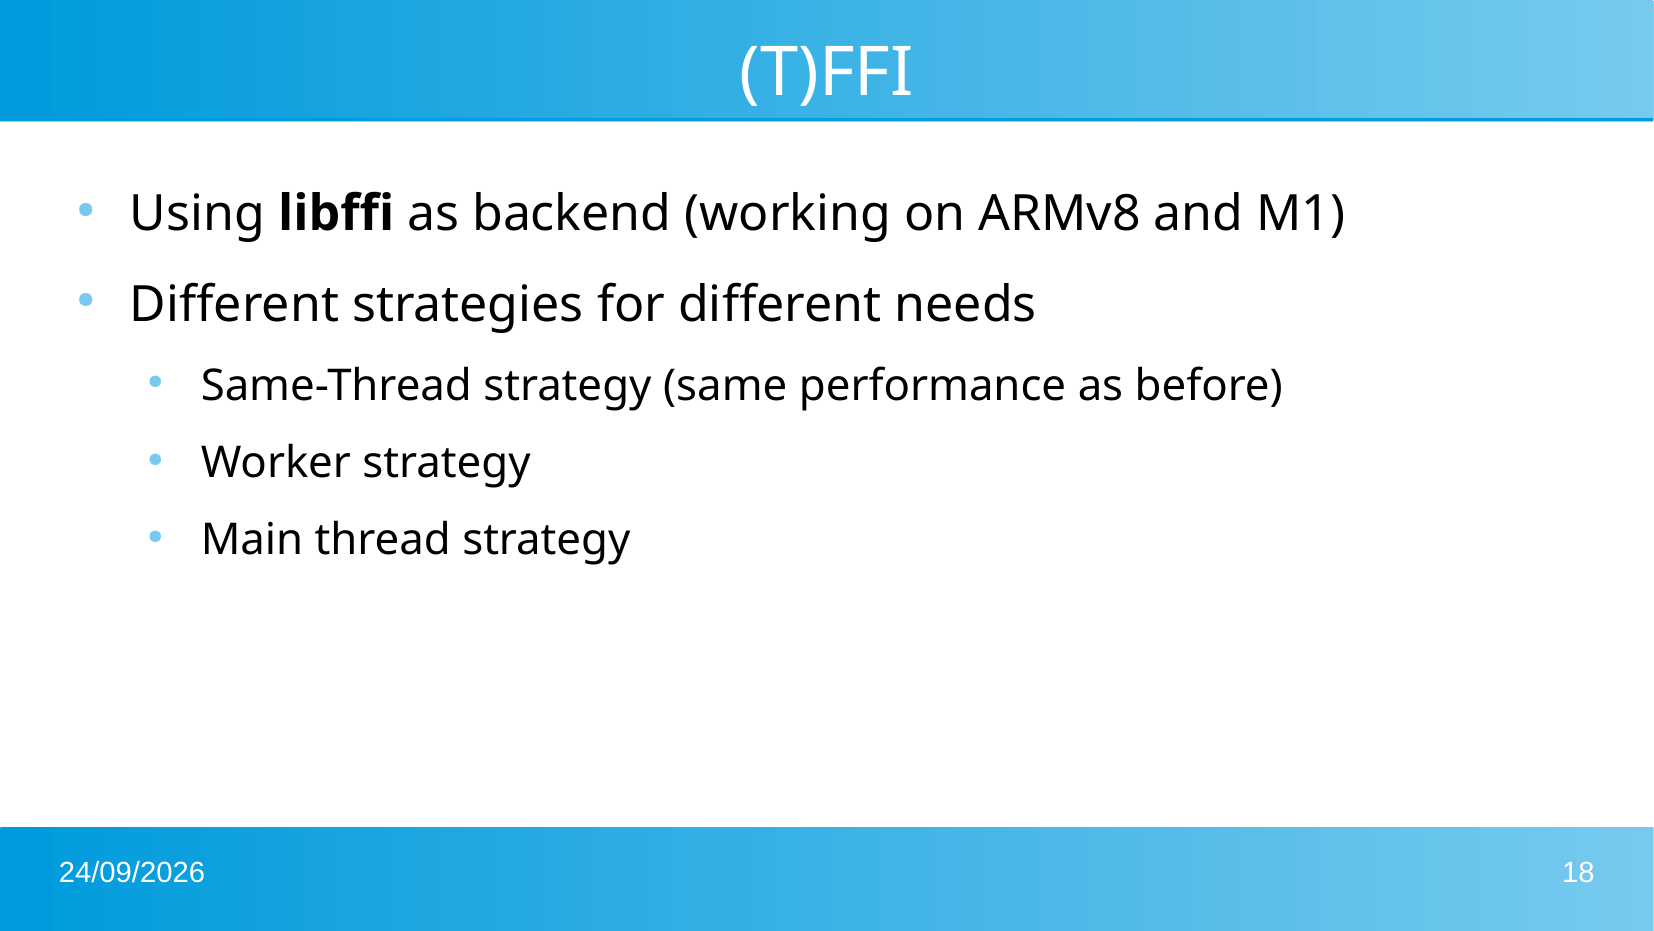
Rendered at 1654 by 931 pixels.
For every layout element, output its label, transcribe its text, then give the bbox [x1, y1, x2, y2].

title (T)FFI [59, 28, 1595, 109]
list Using libffi as backend (working on ARMv8 and M1) Different strategies for different needs Same-Thread strategy (same performance as before) Worker strategy Main thread strategy [59, 177, 1595, 768]
